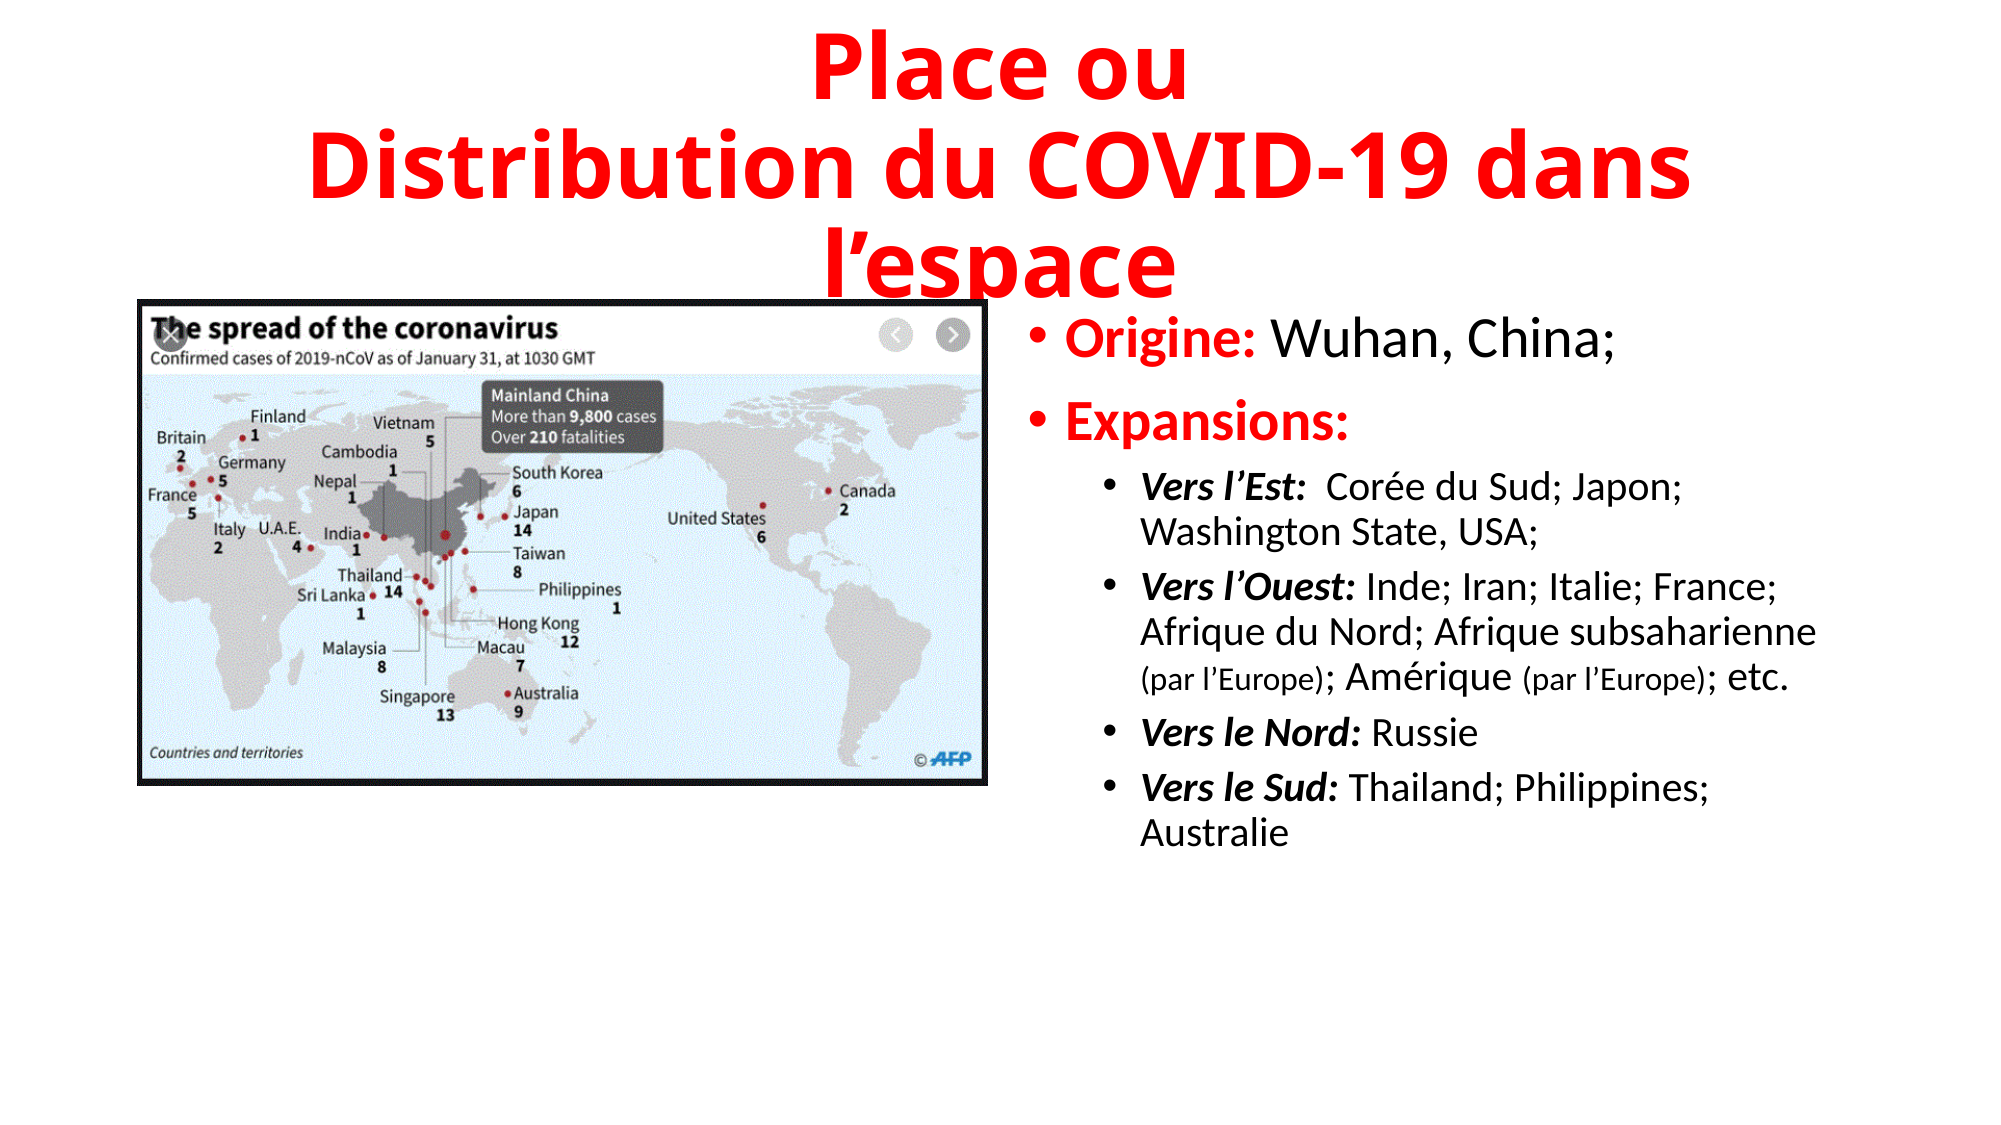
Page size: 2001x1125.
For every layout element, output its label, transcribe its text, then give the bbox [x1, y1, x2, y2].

picture [137, 299, 988, 786]
list Origine: Wuhan, China; Expansions: Vers l’Est: Corée du Sud; Japon; Washington State, USA; Vers l’Ouest: Inde; Iran; Italie; France; Afrique du Nord; Afrique subsaharienne (par l’Europe); Amérique (par l’Europe); etc. Vers le Nord: Russie Vers le Sud: Thailand; Philippines; Australie [1012, 299, 1863, 1014]
title Place ou Distribution du COVID-19 dans l’espace [137, 59, 1863, 278]
